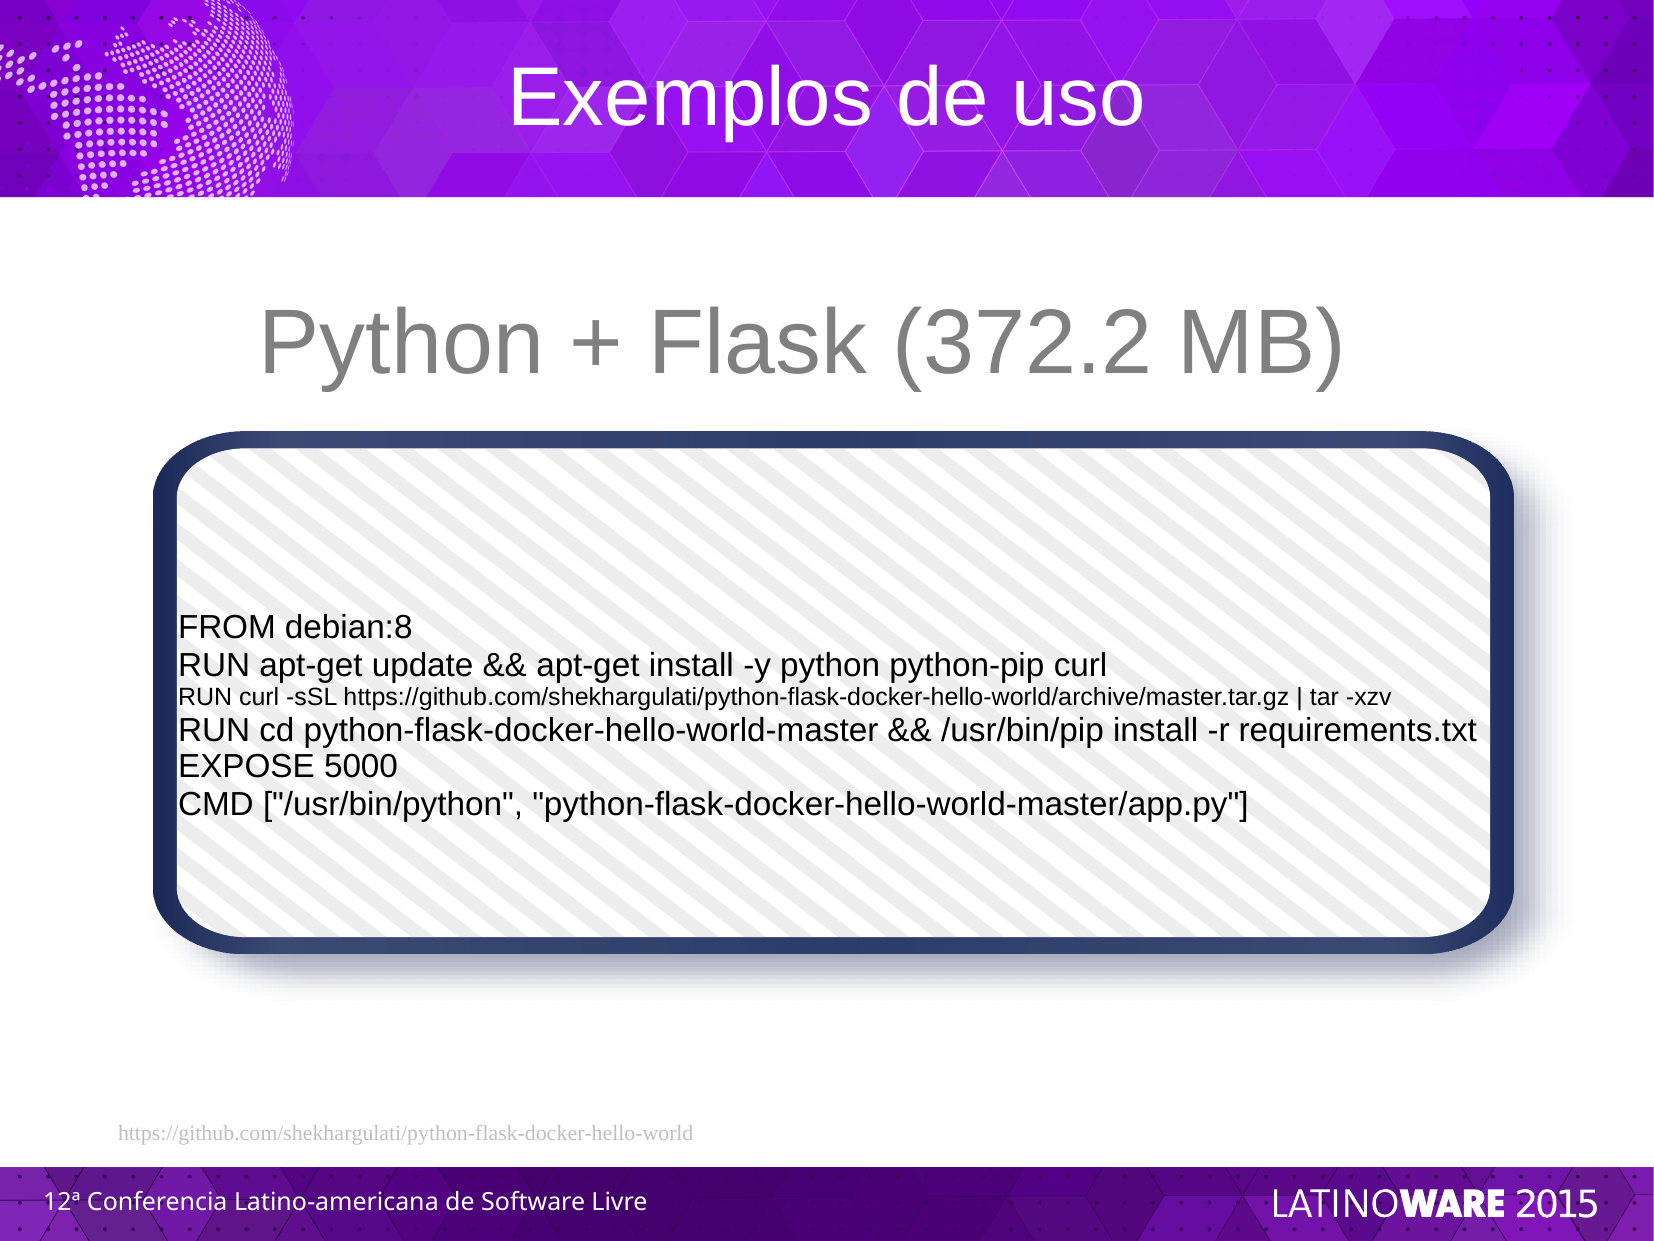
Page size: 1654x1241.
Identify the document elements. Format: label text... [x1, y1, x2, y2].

text_box https://github.com/shekhargulati/python-flask-docker-hello-world [118, 1062, 1536, 1146]
picture [0, 0, 1654, 1241]
text_box Python + Flask (372.2 MB) [94, 283, 1512, 434]
text_box 12ª Conferencia Latino-americana de Software Livre [28, 1176, 1127, 1234]
text_box Exemplos de uso [183, 43, 1471, 152]
